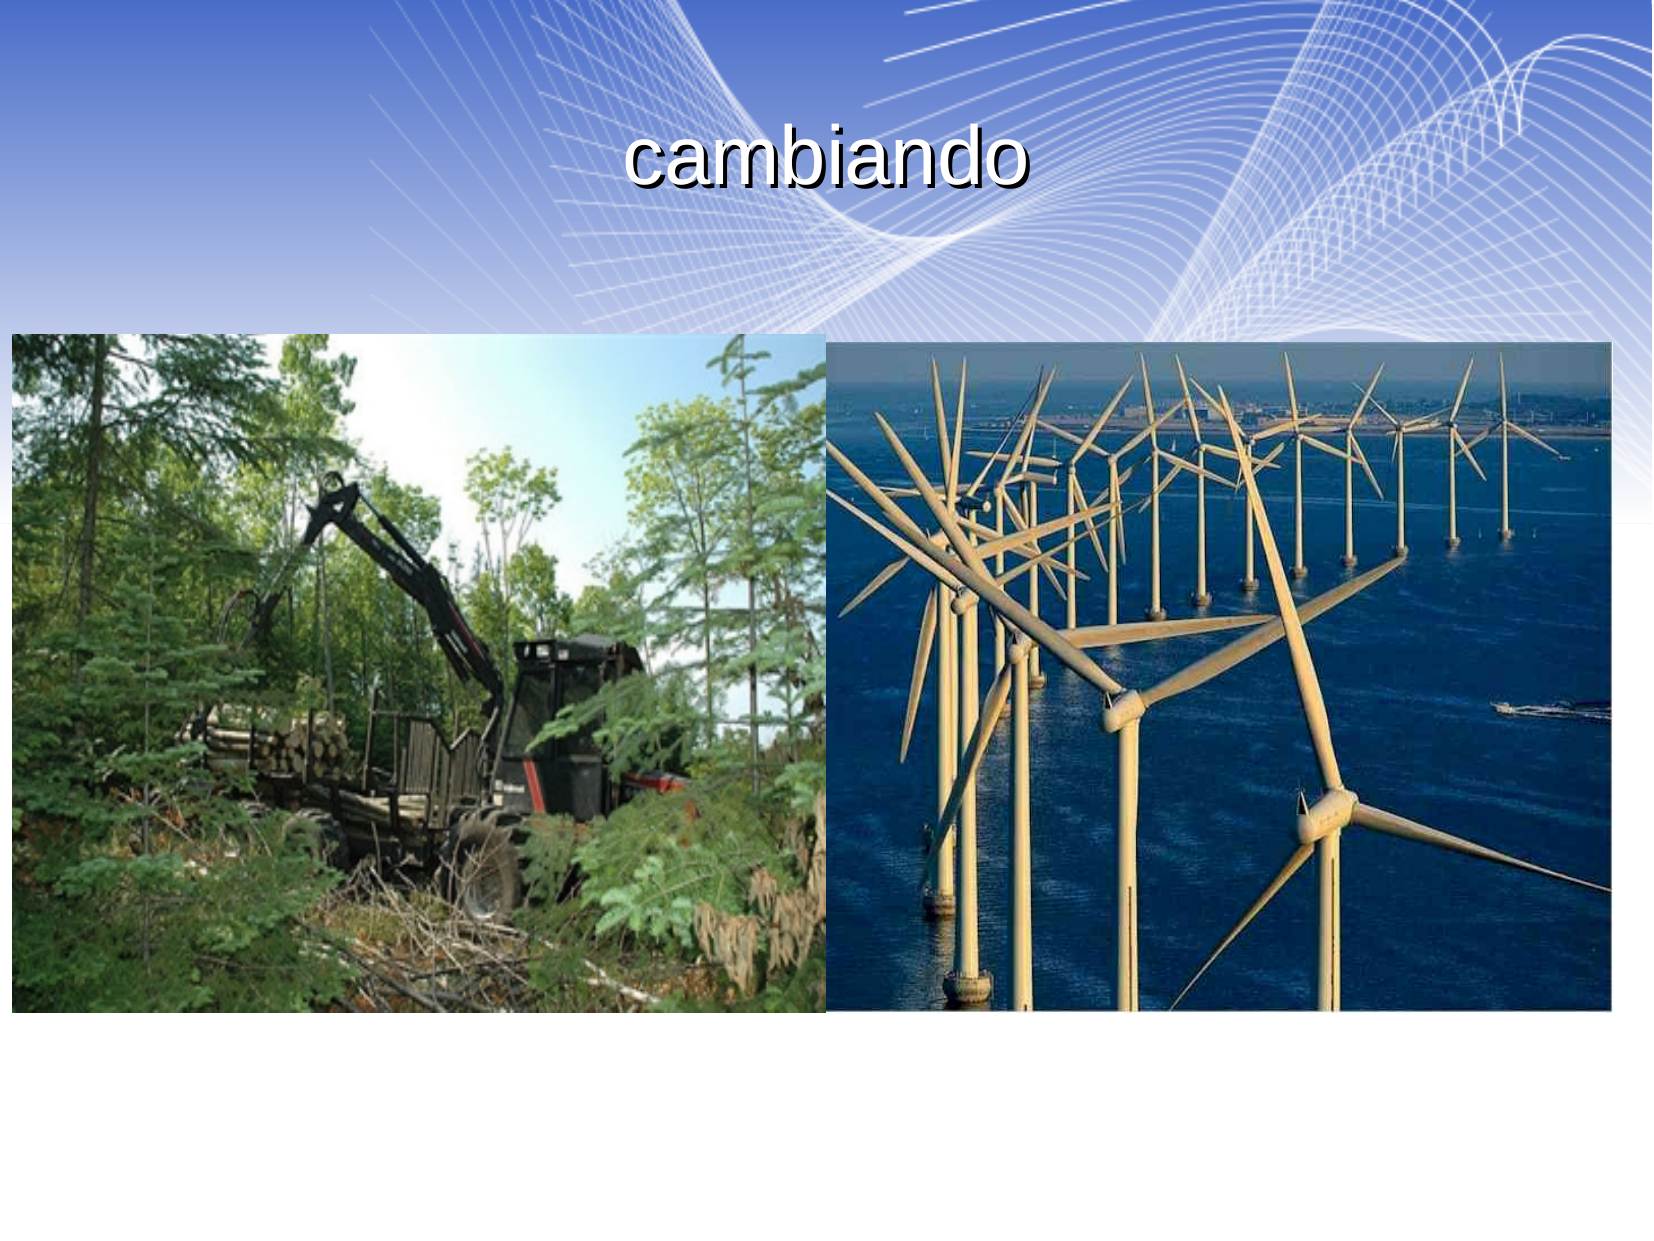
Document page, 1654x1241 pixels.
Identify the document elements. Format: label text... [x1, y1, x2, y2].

picture [12, 0, 1654, 1126]
title cambiando [82, 49, 1571, 263]
